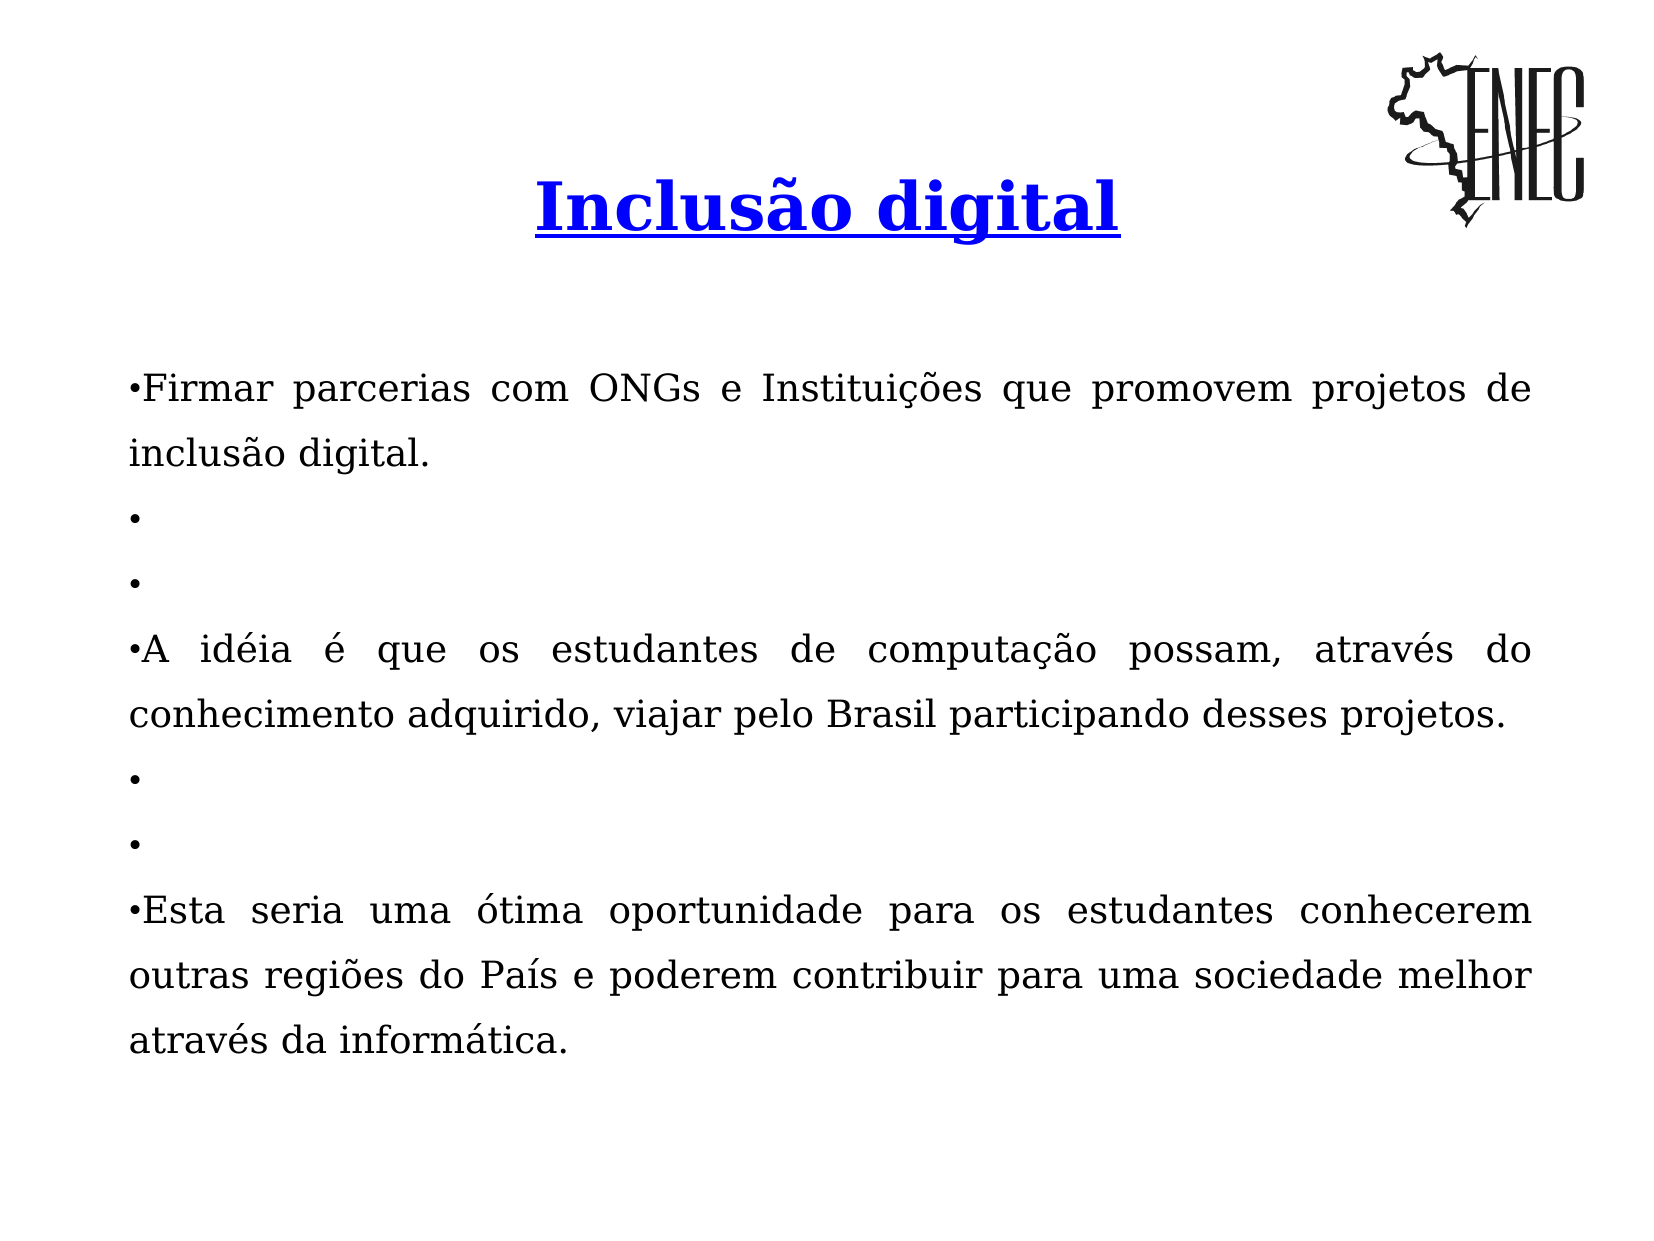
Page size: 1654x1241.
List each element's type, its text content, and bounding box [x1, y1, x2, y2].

picture [1382, 47, 1590, 249]
list Firmar parcerias com ONGs e Instituições que promovem projetos de inclusão digital. A idéia é que os estudantes de computação possam, através do conhecimento adquirido, viajar pelo Brasil participando desses projetos. Esta seria uma ótima oportunidade para os estudantes conhecerem outras regiões do País e poderem contribuir para uma sociedade melhor através da informática. [124, 344, 1534, 1127]
title Inclusão digital [121, 102, 1534, 310]
